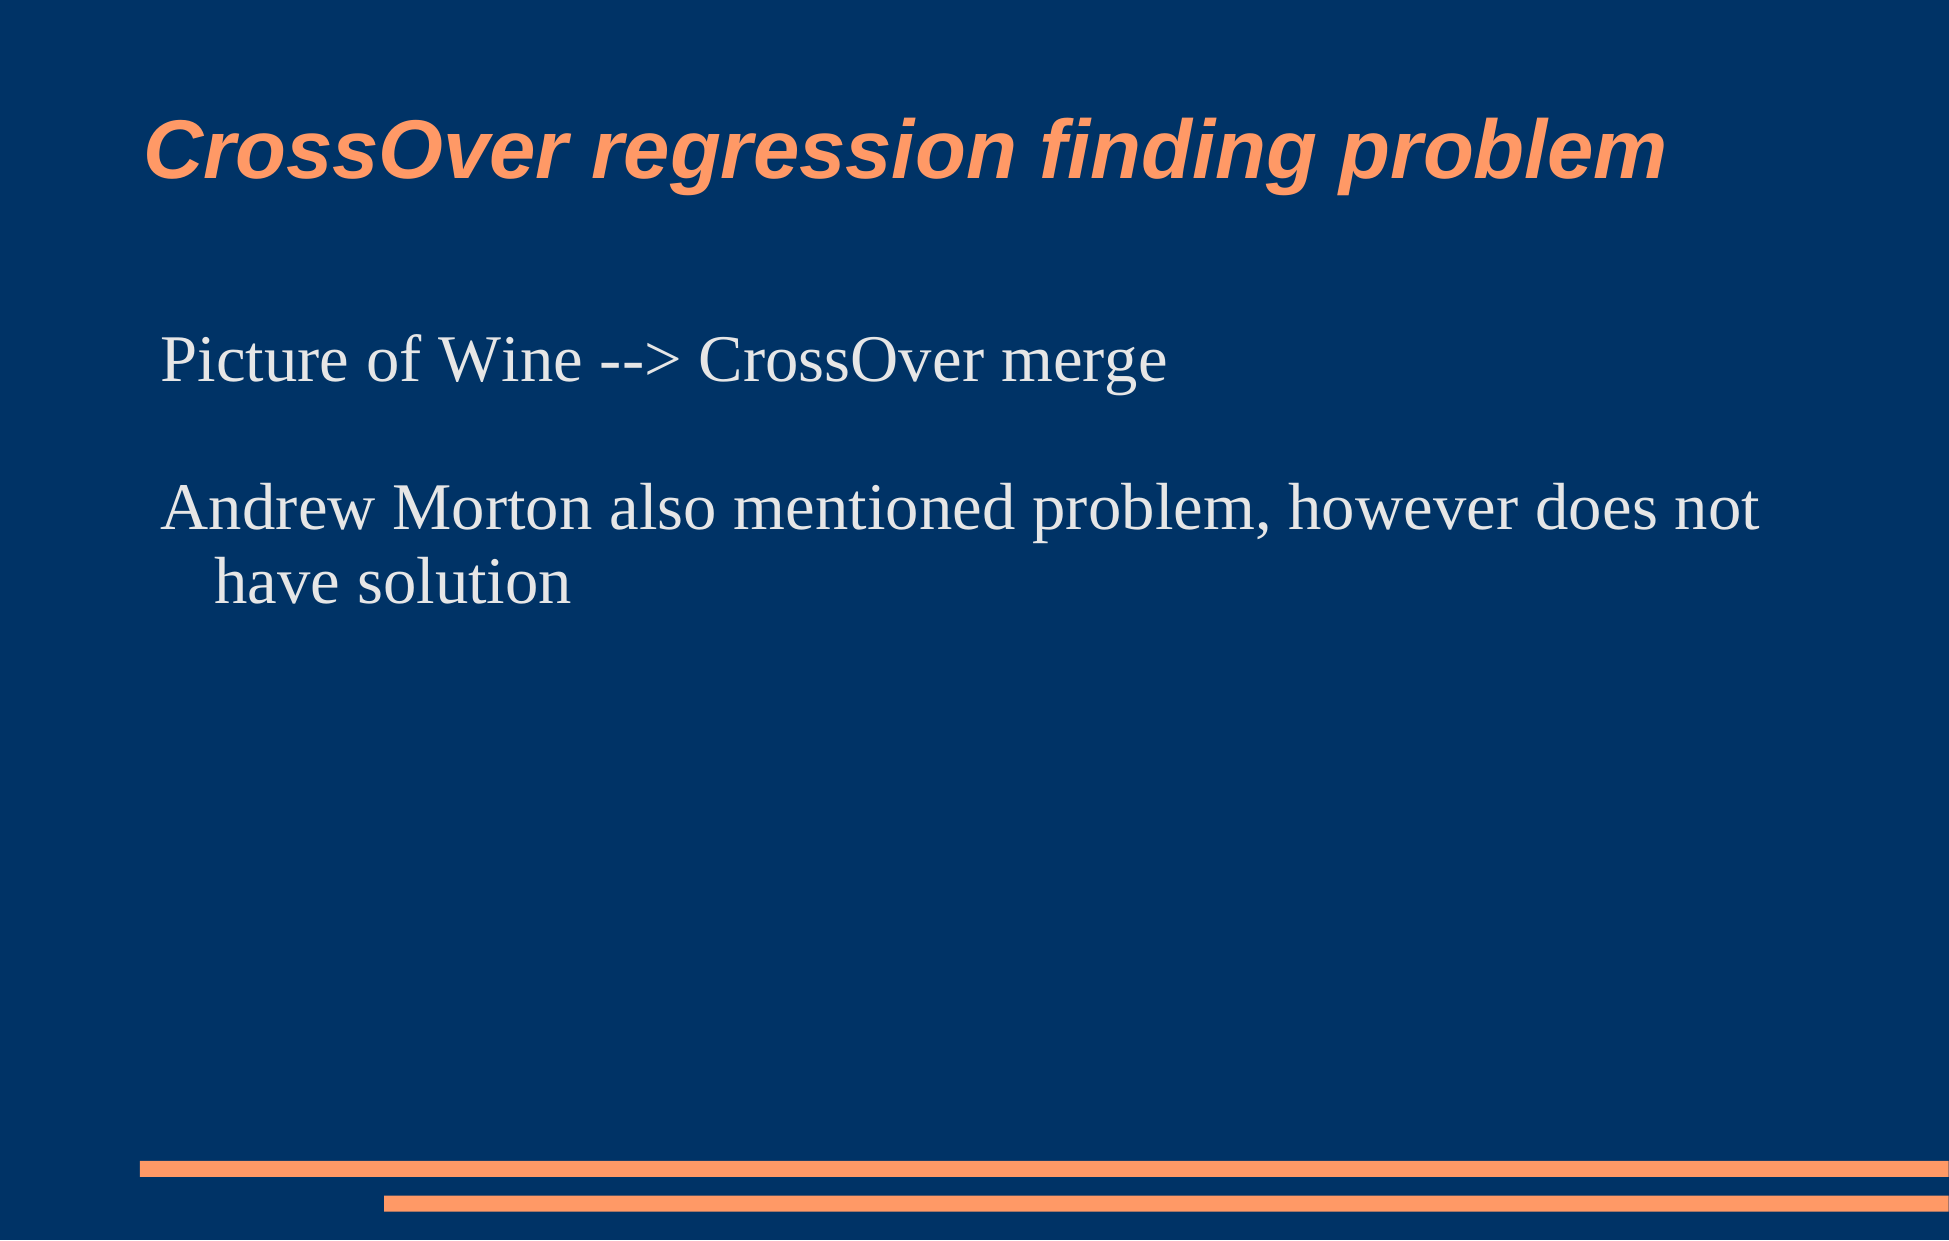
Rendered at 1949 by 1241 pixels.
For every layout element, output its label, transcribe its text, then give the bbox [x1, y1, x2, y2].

list Picture of Wine --> CrossOver merge Andrew Morton also mentioned problem, however does not have solution [143, 322, 1840, 1133]
title CrossOver regression finding problem [143, 53, 1808, 247]
